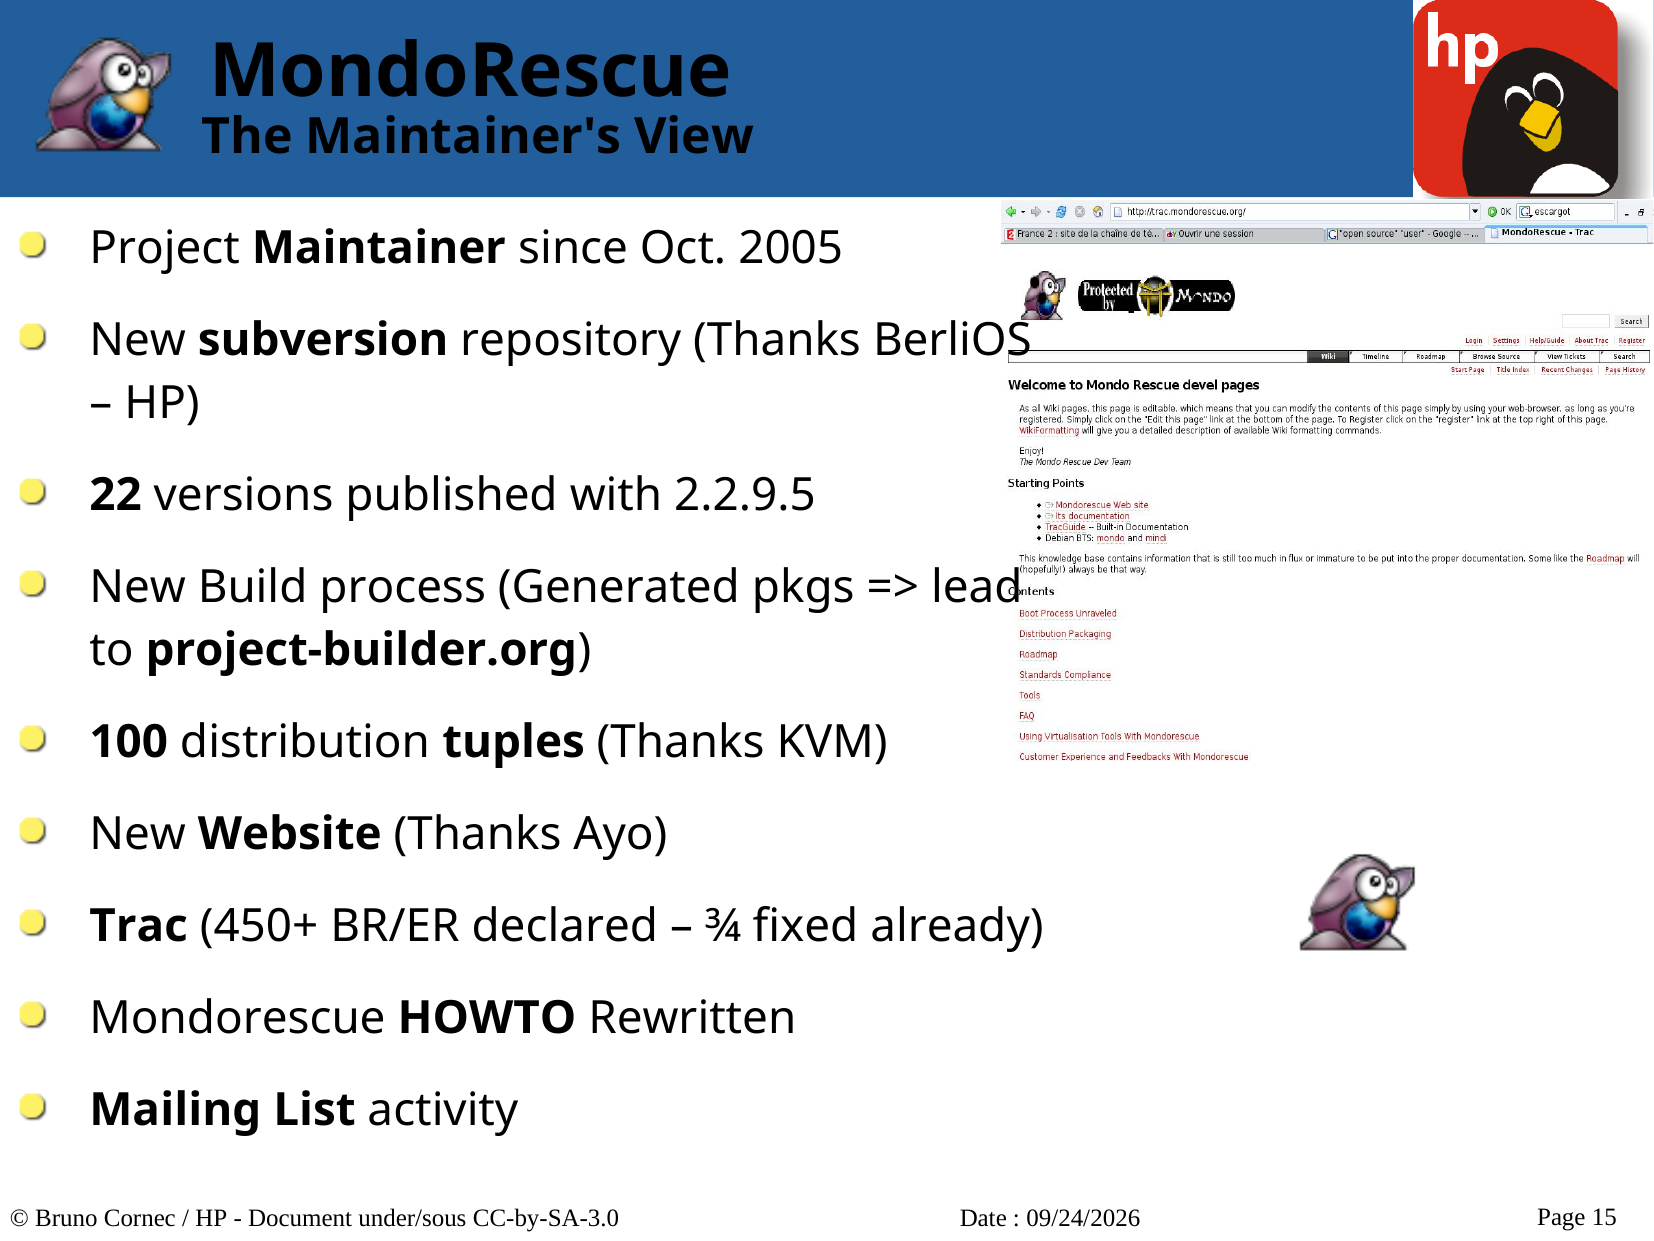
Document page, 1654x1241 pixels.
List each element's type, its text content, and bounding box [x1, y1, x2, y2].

picture [1269, 821, 1449, 991]
title The Maintainer's View [201, 32, 1191, 241]
picture [0, 0, 211, 199]
picture [1049, 0, 1654, 761]
list Project Maintainer since Oct. 2005 New subversion repository (Thanks BerliOS – HP) 22 versions published with 2.2.9.5 New Build process (Generated pkgs => lead to project-builder.org) 100 distribution tuples (Thanks KVM) New Website (Thanks Ayo) Trac (450+ BR/ER declared – ¾ fixed already) Mondorescue HOWTO Rewritten Mailing List activity [6, 214, 1049, 1175]
